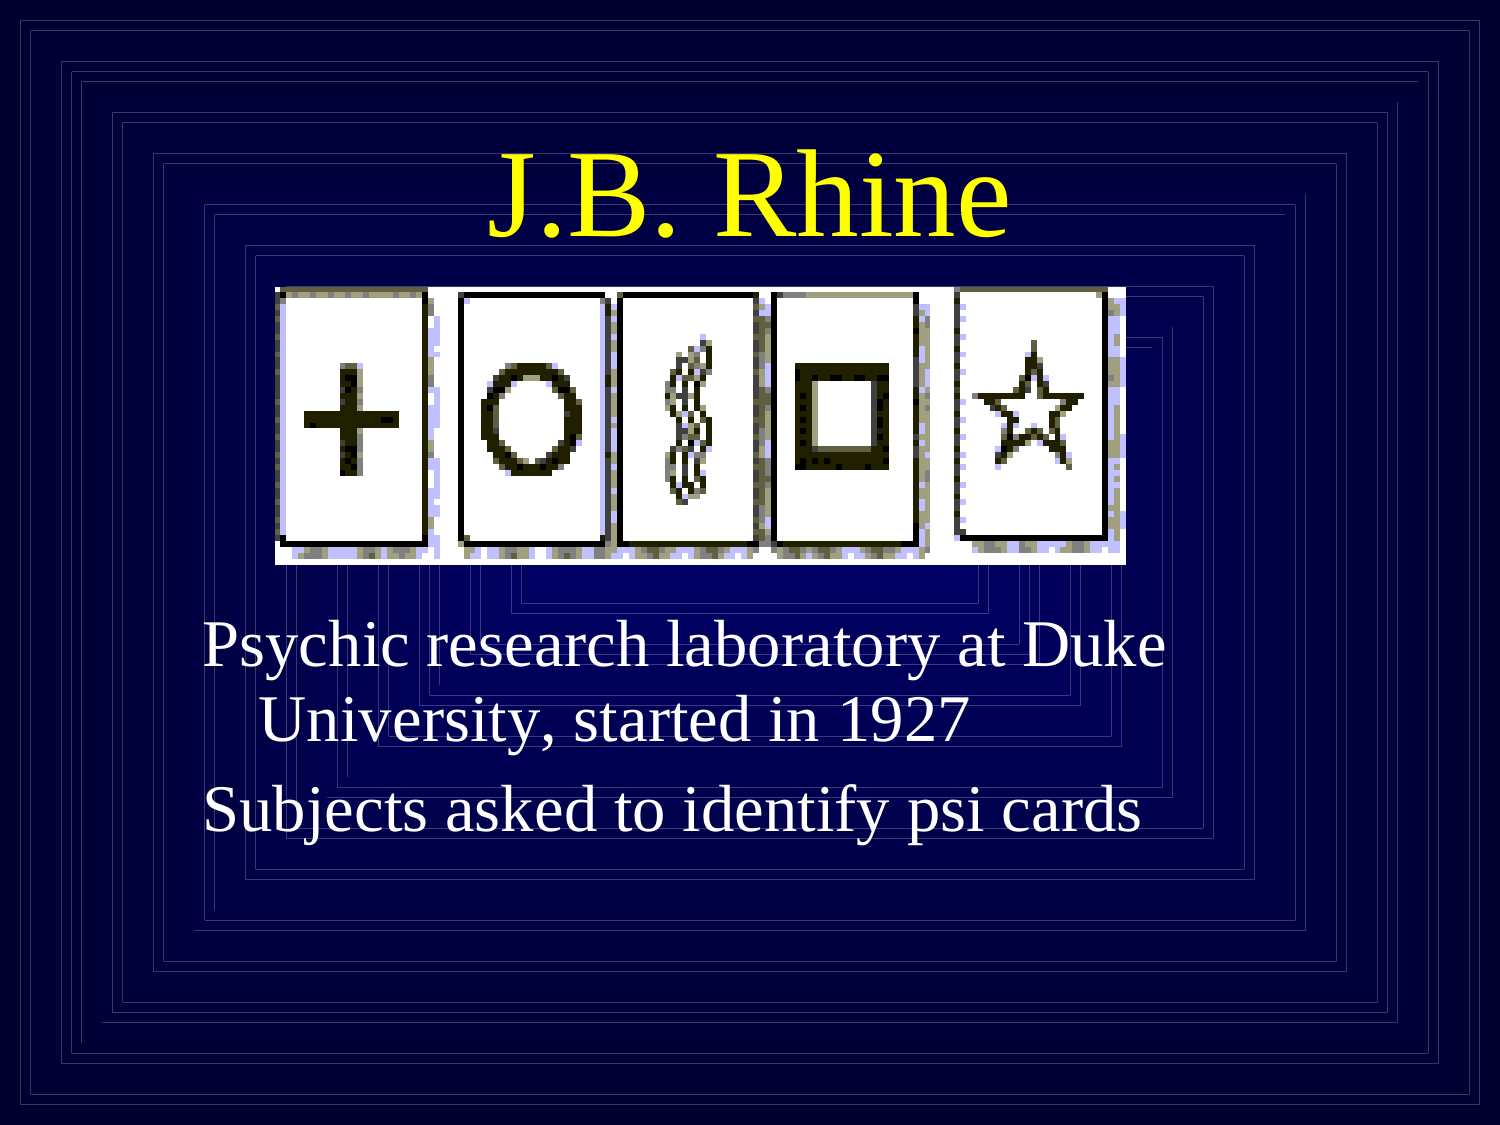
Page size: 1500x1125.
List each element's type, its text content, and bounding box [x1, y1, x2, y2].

title J.B. Rhine [112, 99, 1388, 288]
picture [275, 287, 1126, 565]
list Psychic research laboratory at Duke University, started in 1927 Subjects asked to identify psi cards [187, 599, 1463, 1049]
